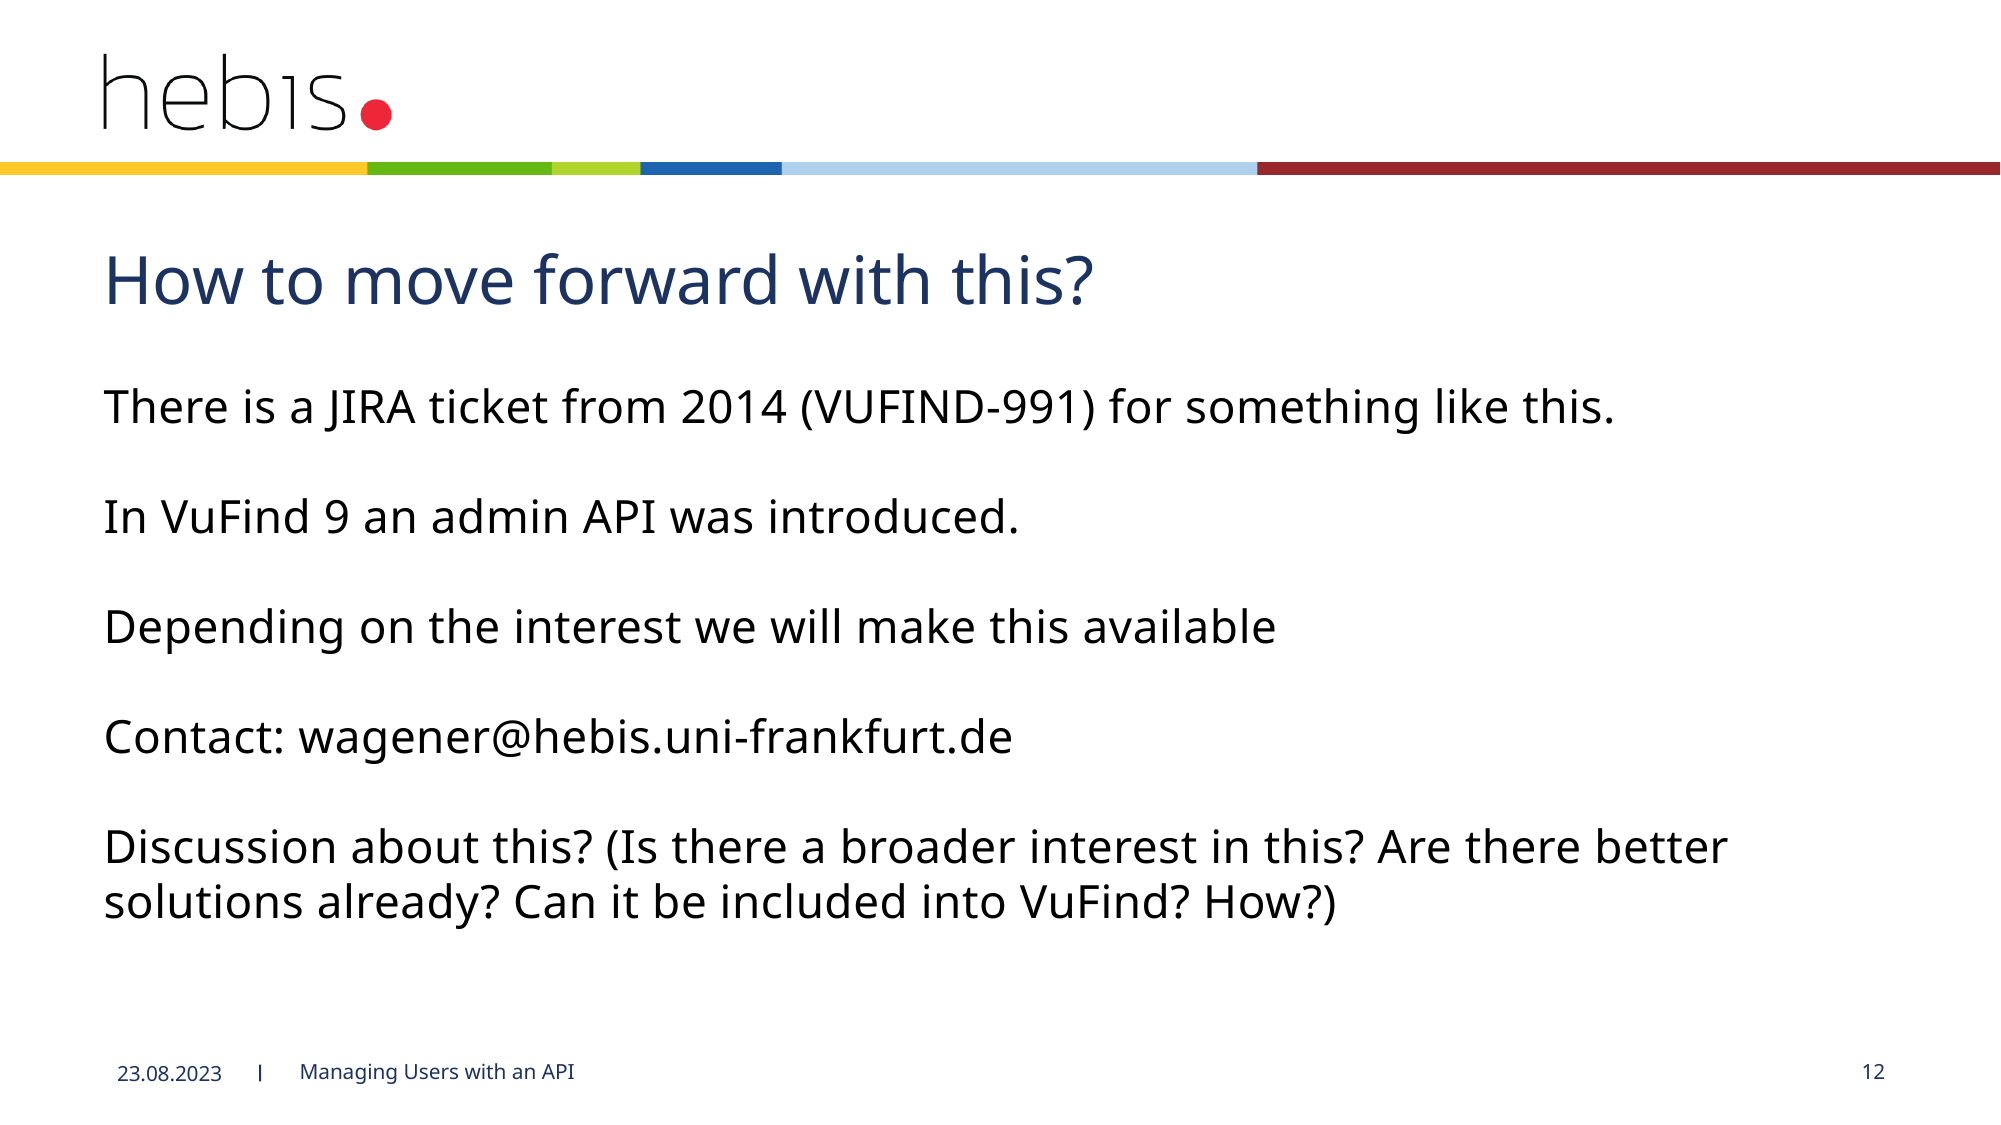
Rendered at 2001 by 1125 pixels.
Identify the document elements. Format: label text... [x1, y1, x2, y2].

list There is a JIRA ticket from 2014 (VUFIND-991) for something like this. In VuFind 9 an admin API was introduced. Depending on the interest we will make this available Contact: wagener@hebis.uni-frankfurt.de Discussion about this? (Is there a broader interest in this? Are there better solutions already? Can it be included into VuFind? How?) [97, 371, 1883, 991]
picture [0, 0, 2001, 248]
slide_number 23.08.2023 [102, 1042, 271, 1103]
list How to move forward with this? [97, 242, 1581, 313]
